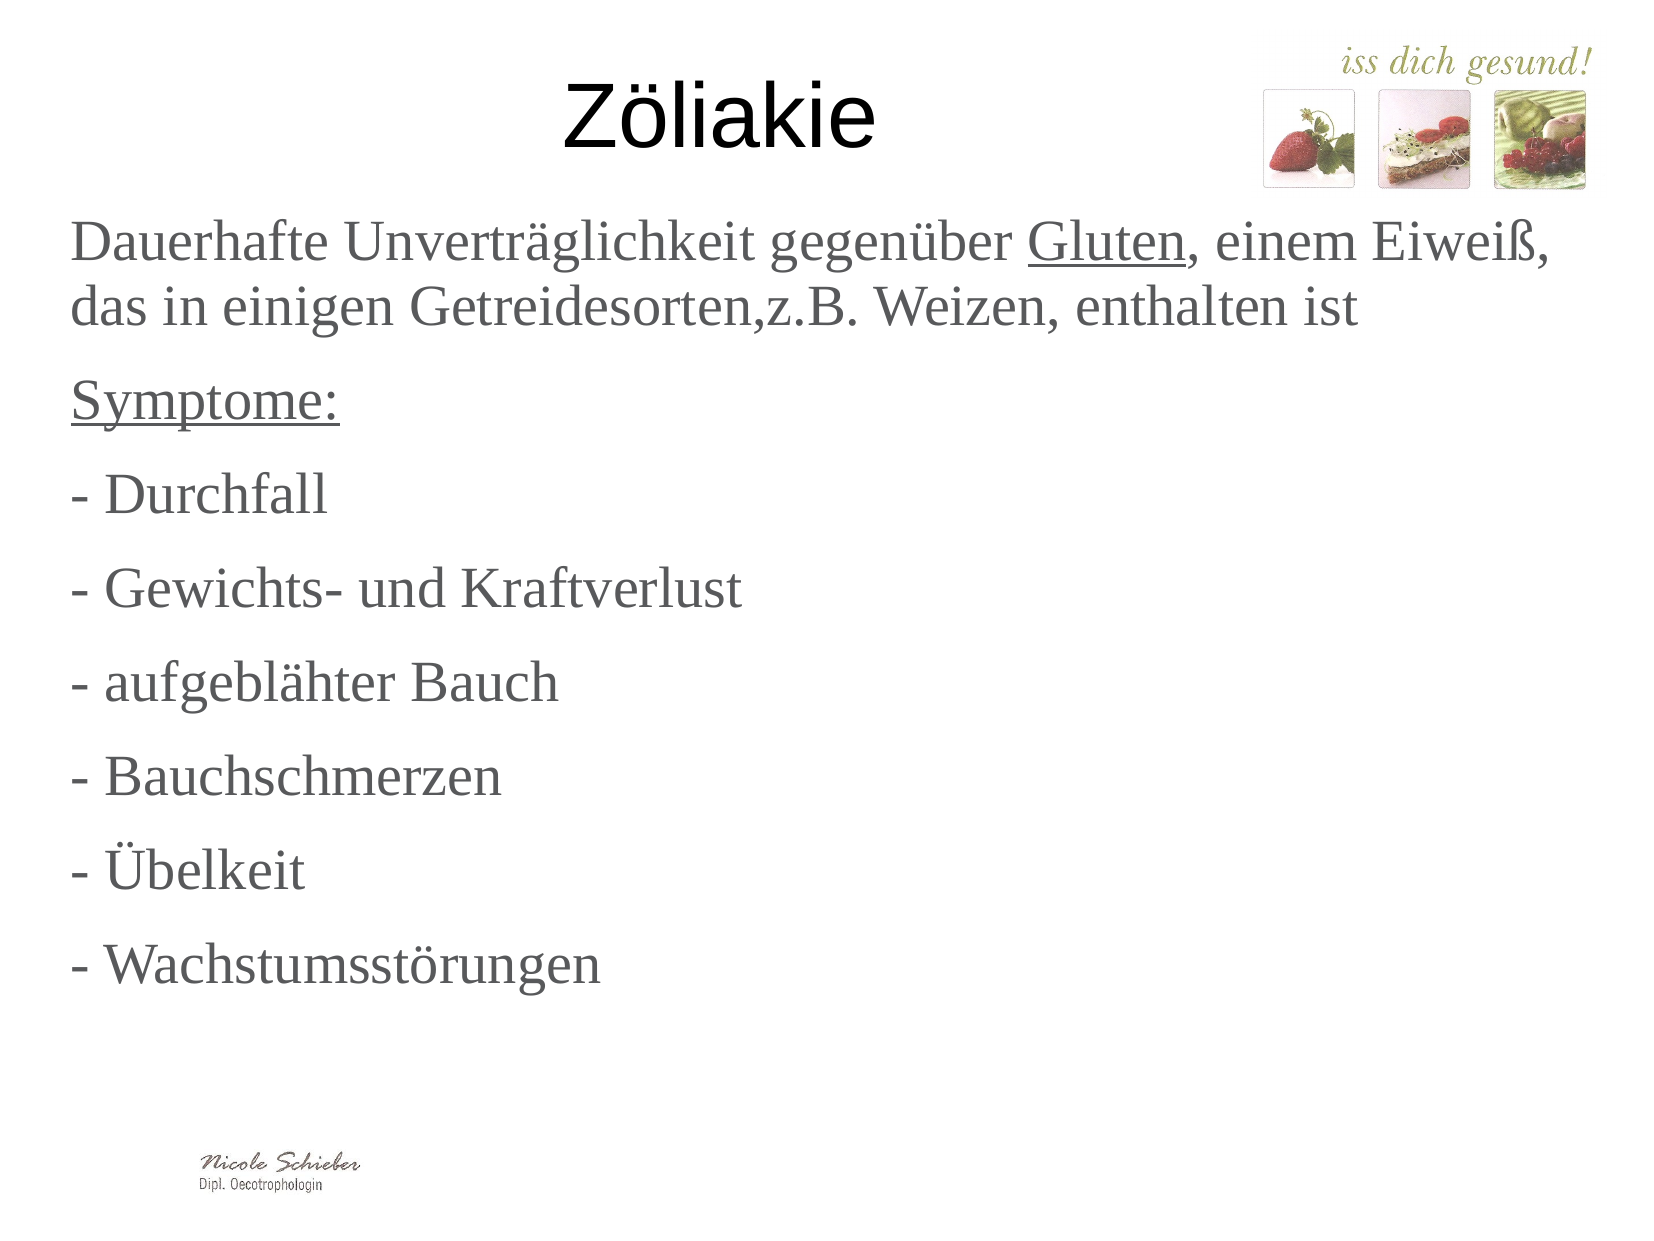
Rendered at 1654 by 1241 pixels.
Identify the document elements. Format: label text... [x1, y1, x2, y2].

list Dauerhafte Unverträglichkeit gegenüber Gluten, einem Eiweiß, das in einigen Getreidesorten,z.B. Weizen, enthalten ist Symptome: - Durchfall - Gewichts- und Kraftverlust - aufgeblähter Bauch - Bauchschmerzen - Übelkeit - Wachstumsstörungen [70, 208, 1560, 1100]
picture [1465, 29, 1607, 198]
picture [188, 1149, 367, 1205]
title Zöliakie [0, 11, 1465, 219]
